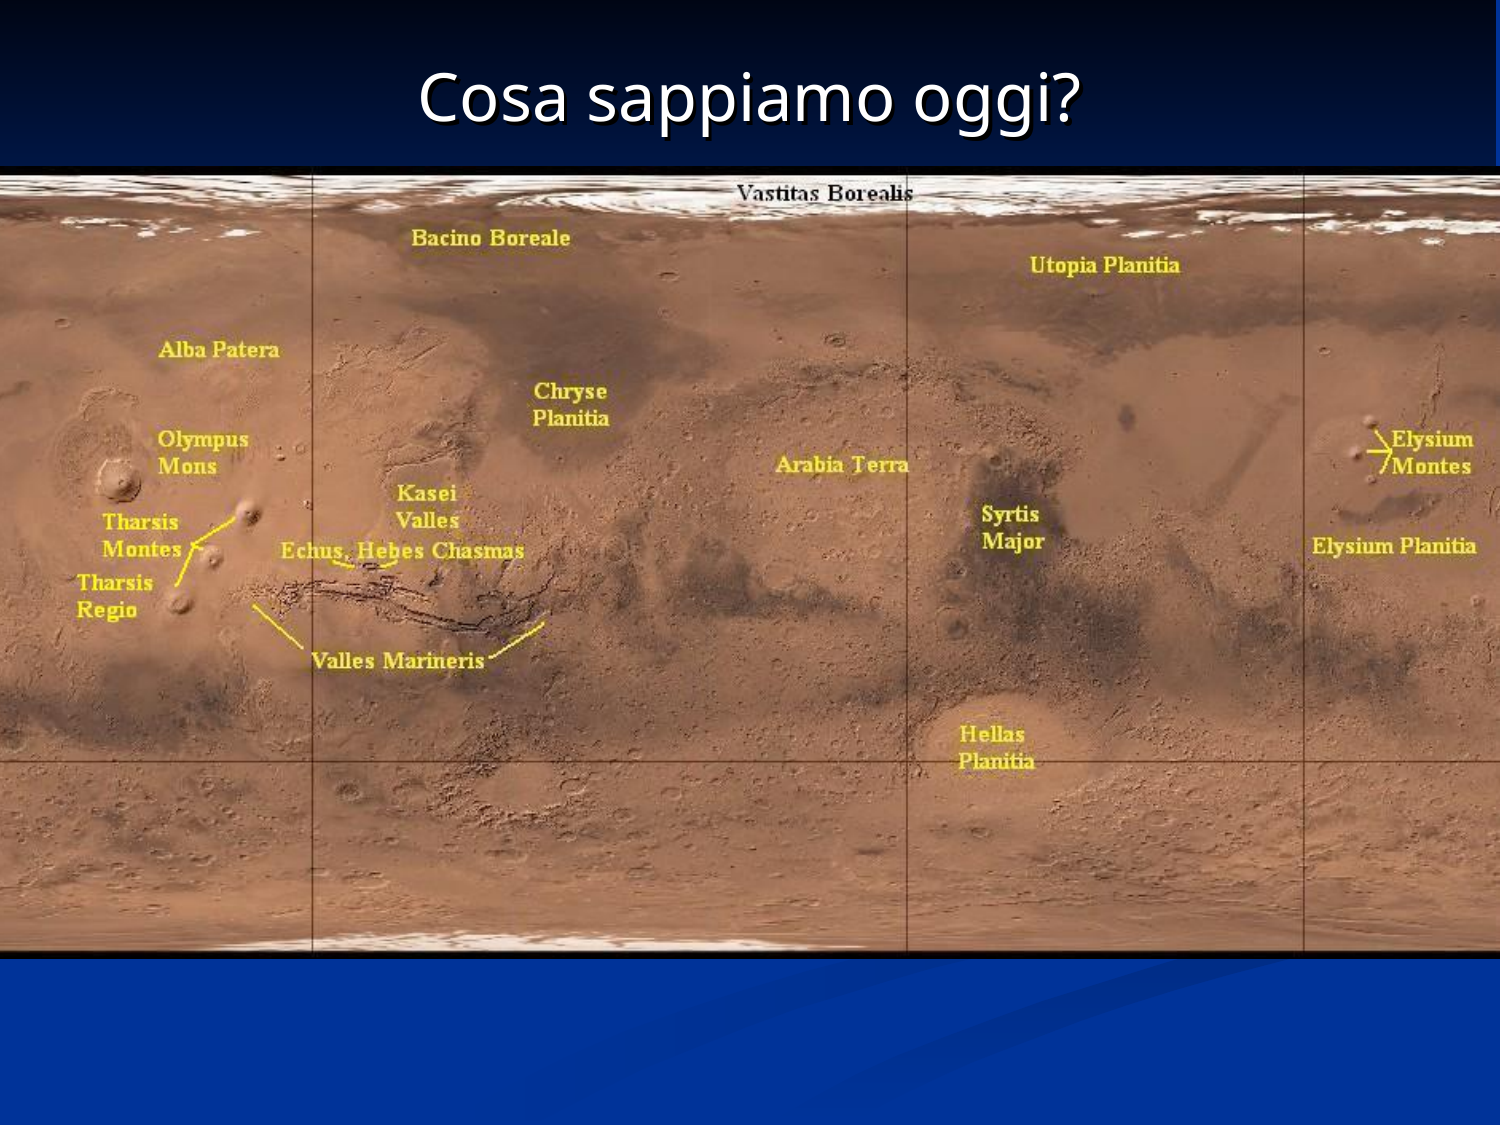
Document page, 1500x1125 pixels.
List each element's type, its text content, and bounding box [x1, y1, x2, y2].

picture [0, 166, 1500, 959]
text_box Cosa sappiamo oggi? [35, 47, 1465, 154]
